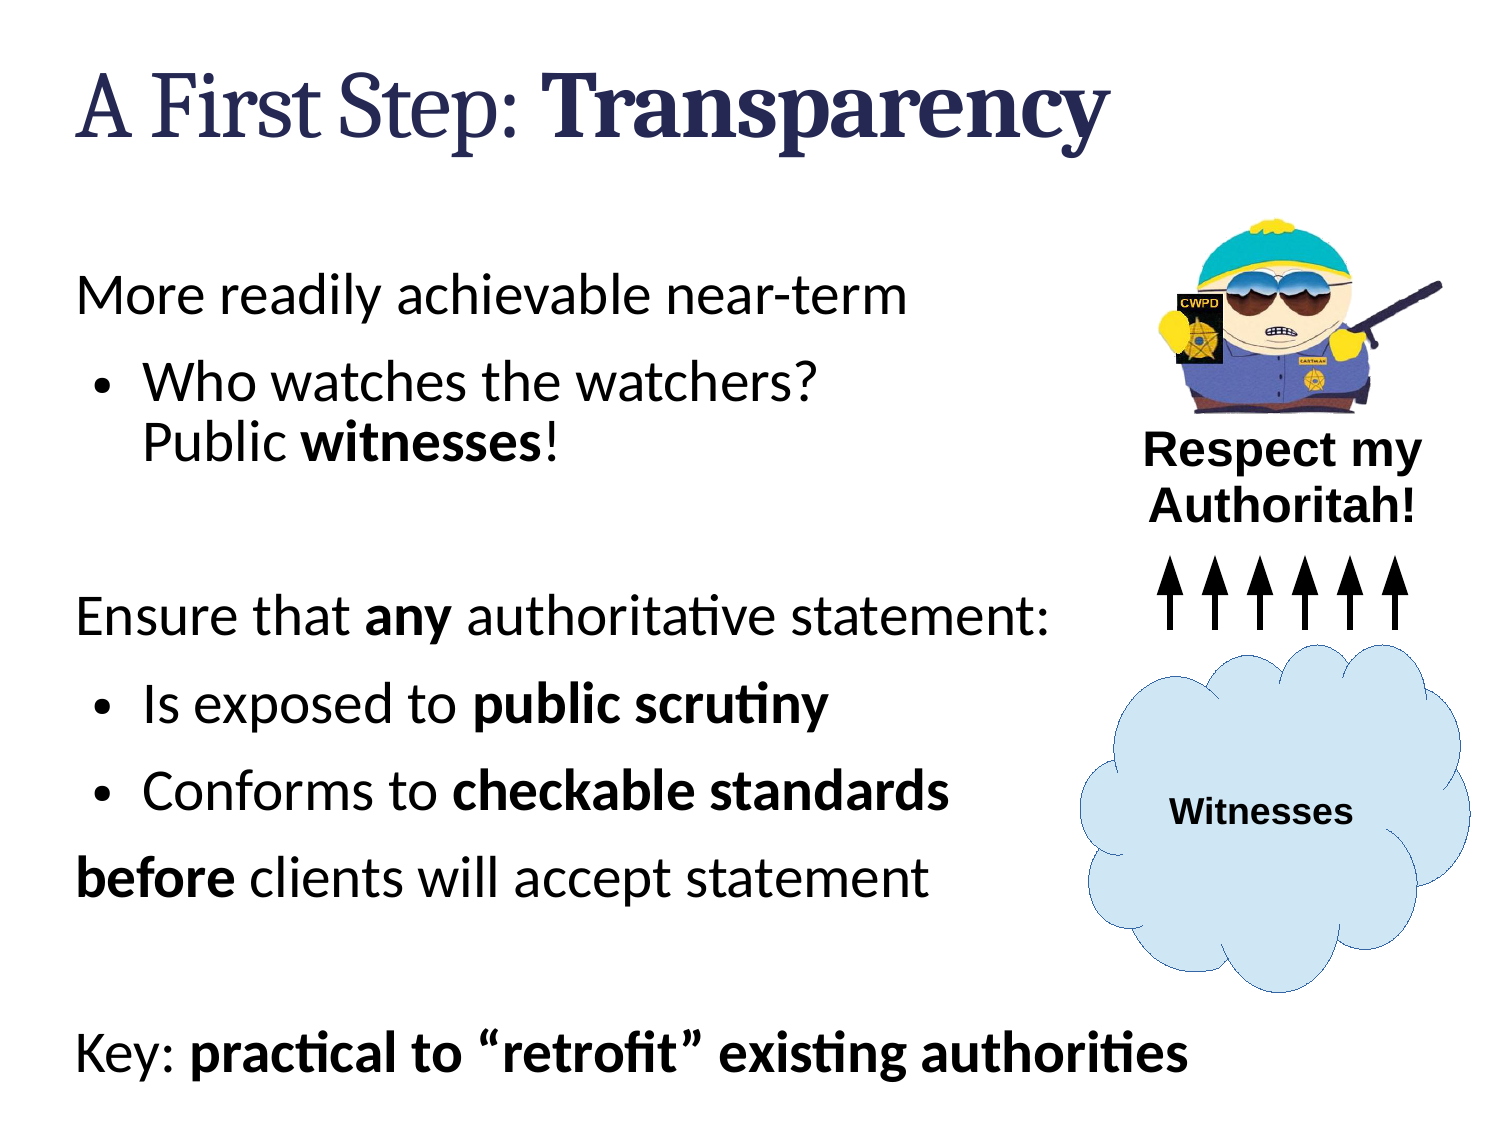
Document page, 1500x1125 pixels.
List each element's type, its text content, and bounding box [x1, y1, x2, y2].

text_box Witnesses [1080, 644, 1471, 993]
title A First Step: Transparency [75, 12, 1486, 200]
picture [1155, 214, 1443, 413]
list More readily achievable near-term Who watches the watchers? Public witnesses! Ensure that any authoritative statement: Is exposed to public scrutiny Conforms to checkable standards before clients will accept statement Key: practical to “retrofit” existing authorities [75, 270, 1426, 1096]
text_box Respect my Authoritah! [1110, 413, 1456, 540]
